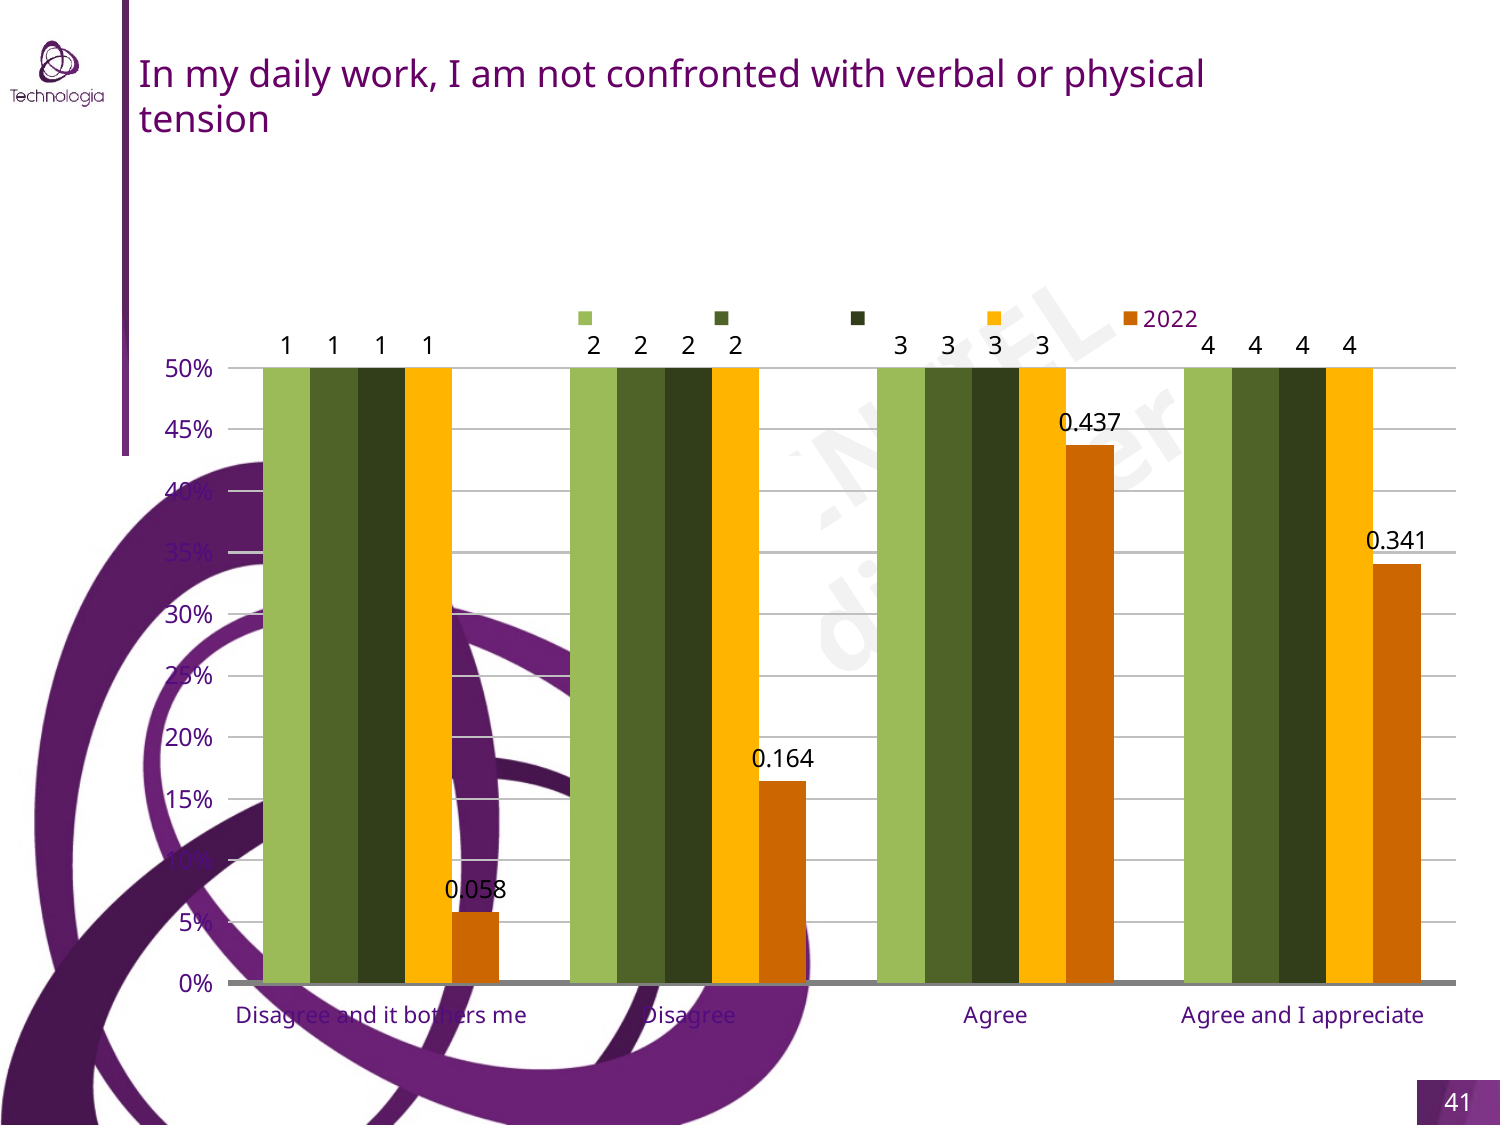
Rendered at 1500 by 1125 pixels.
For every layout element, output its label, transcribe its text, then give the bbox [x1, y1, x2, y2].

picture [0, 33, 113, 114]
picture [0, 0, 821, 1125]
chart [123, 215, 1460, 1083]
title In my daily work, I am not confronted with verbal or physical tension [123, 42, 1282, 185]
picture [1417, 1080, 1500, 1125]
